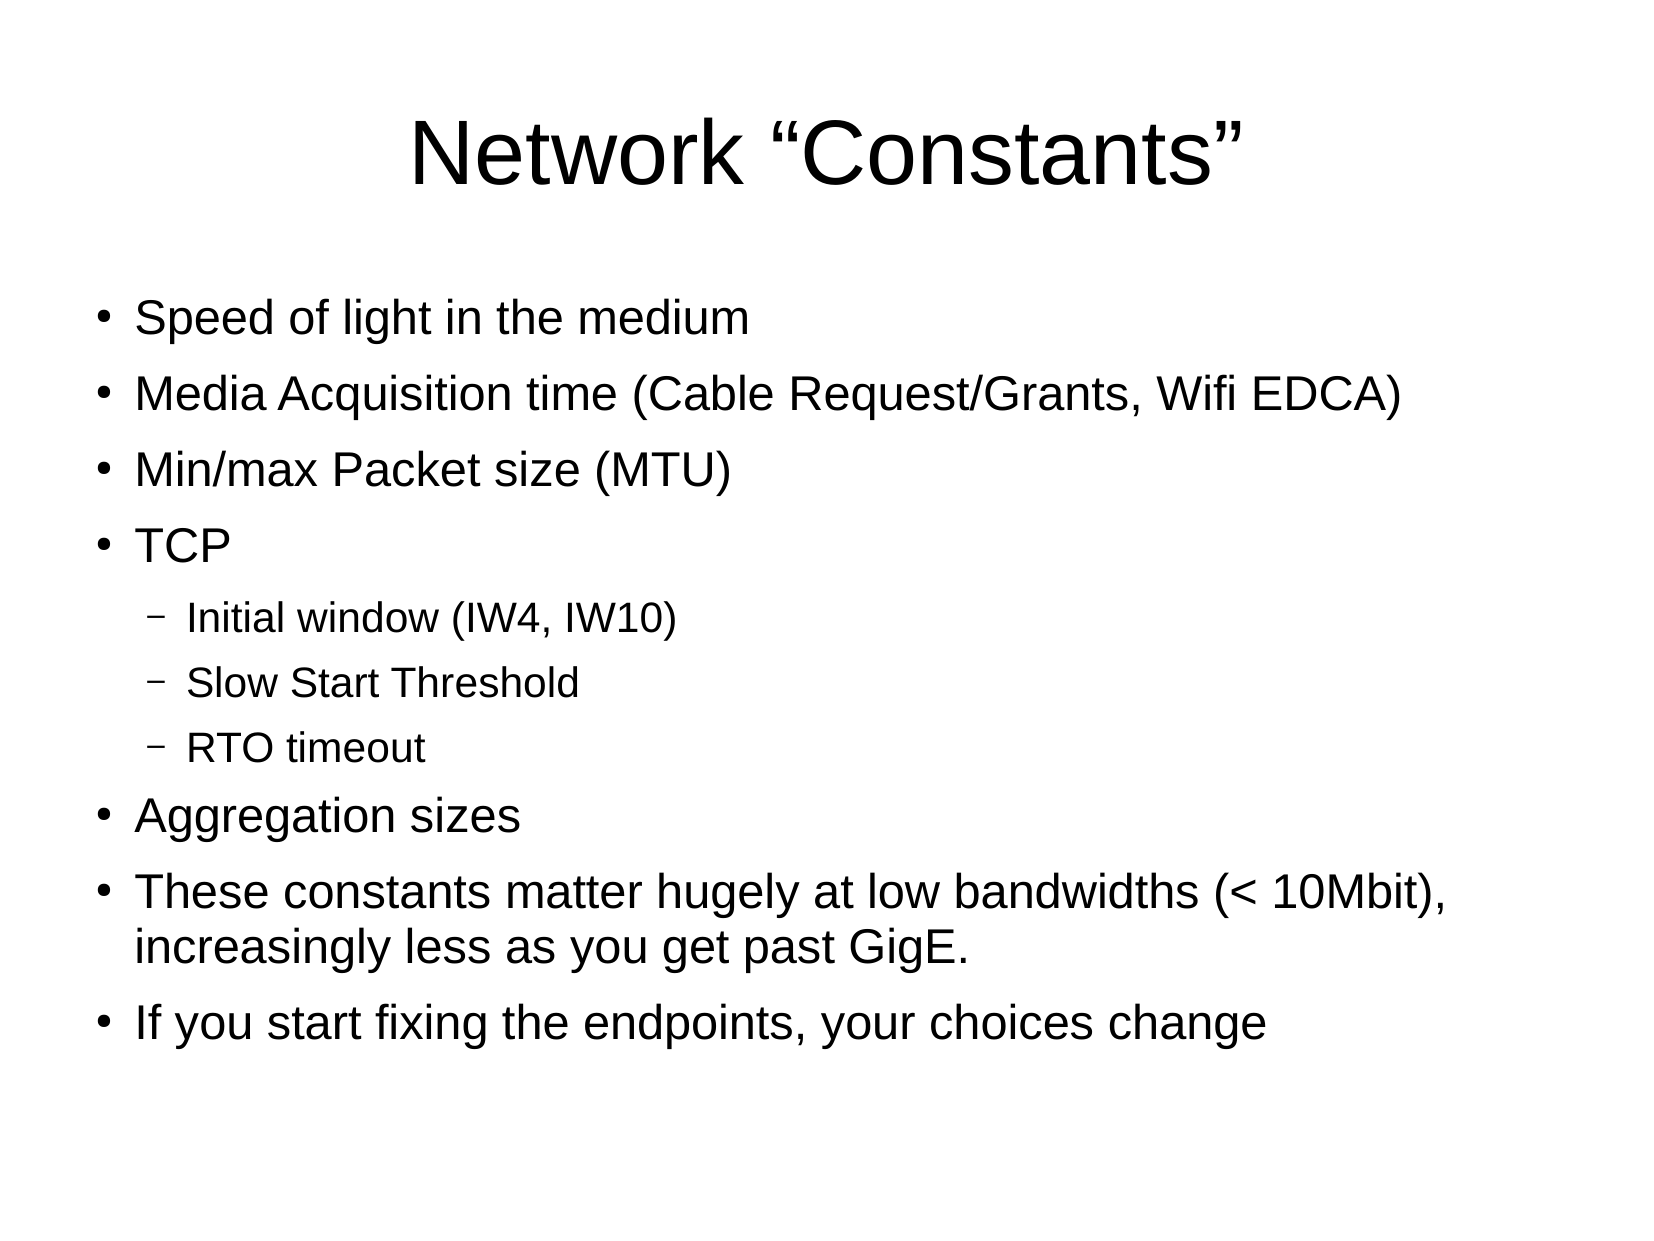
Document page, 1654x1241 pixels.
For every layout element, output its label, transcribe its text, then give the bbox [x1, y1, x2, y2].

list Speed of light in the medium Media Acquisition time (Cable Request/Grants, Wifi EDCA) Min/max Packet size (MTU) TCP Initial window (IW4, IW10) Slow Start Threshold RTO timeout Aggregation sizes These constants matter hugely at low bandwidths (< 10Mbit), increasingly less as you get past GigE. If you start fixing the endpoints, your choices change [82, 290, 1571, 1051]
title Network “Constants” [82, 49, 1571, 257]
